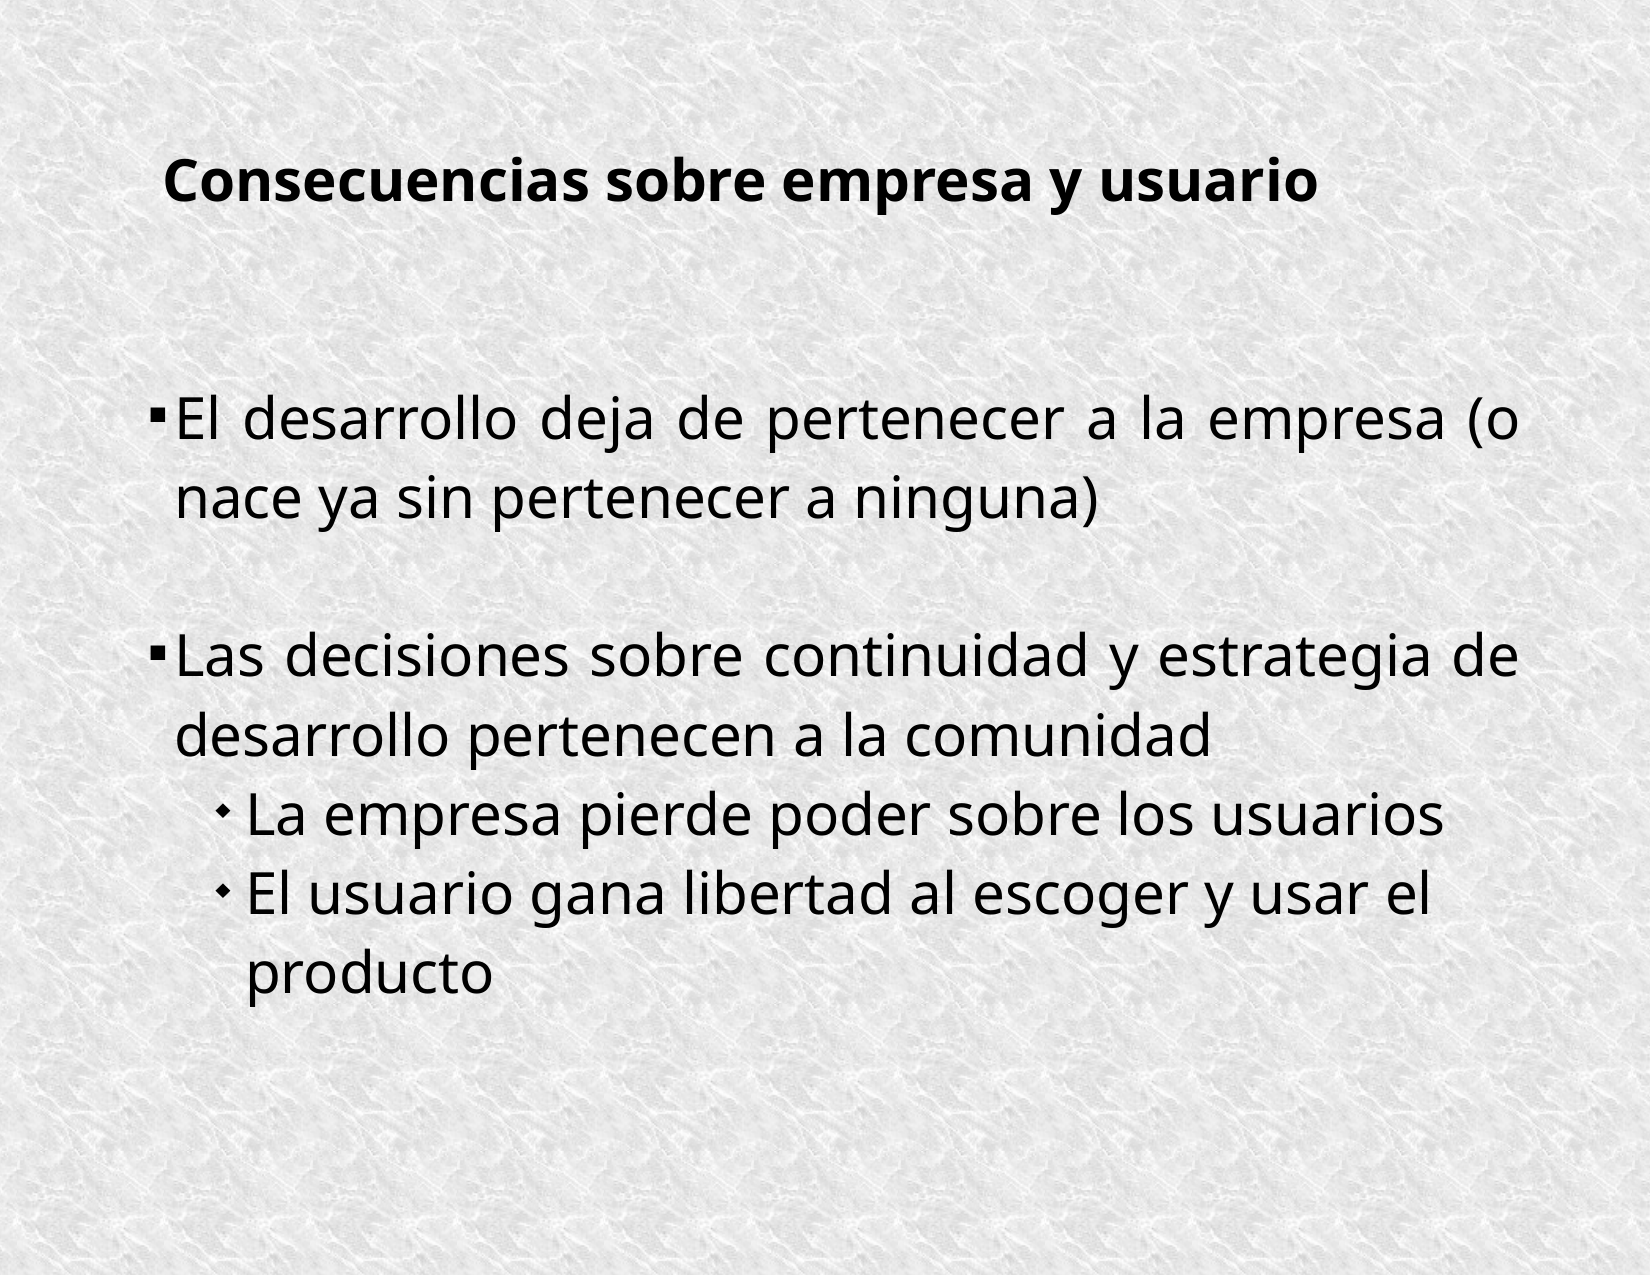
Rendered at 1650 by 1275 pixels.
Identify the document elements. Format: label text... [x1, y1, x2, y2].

text_box Consecuencias sobre empresa y usuario [147, 121, 1506, 237]
picture [0, 0, 1650, 1275]
text_box El desarrollo deja de pertenecer a la empresa (o nace ya sin pertenecer a ninguna) Las decisiones sobre continuidad y estrategia de desarrollo pertenecen a la comunidad La empresa pierde poder sobre los usuarios El usuario gana libertad al escoger y usar el producto [118, 265, 1536, 1123]
